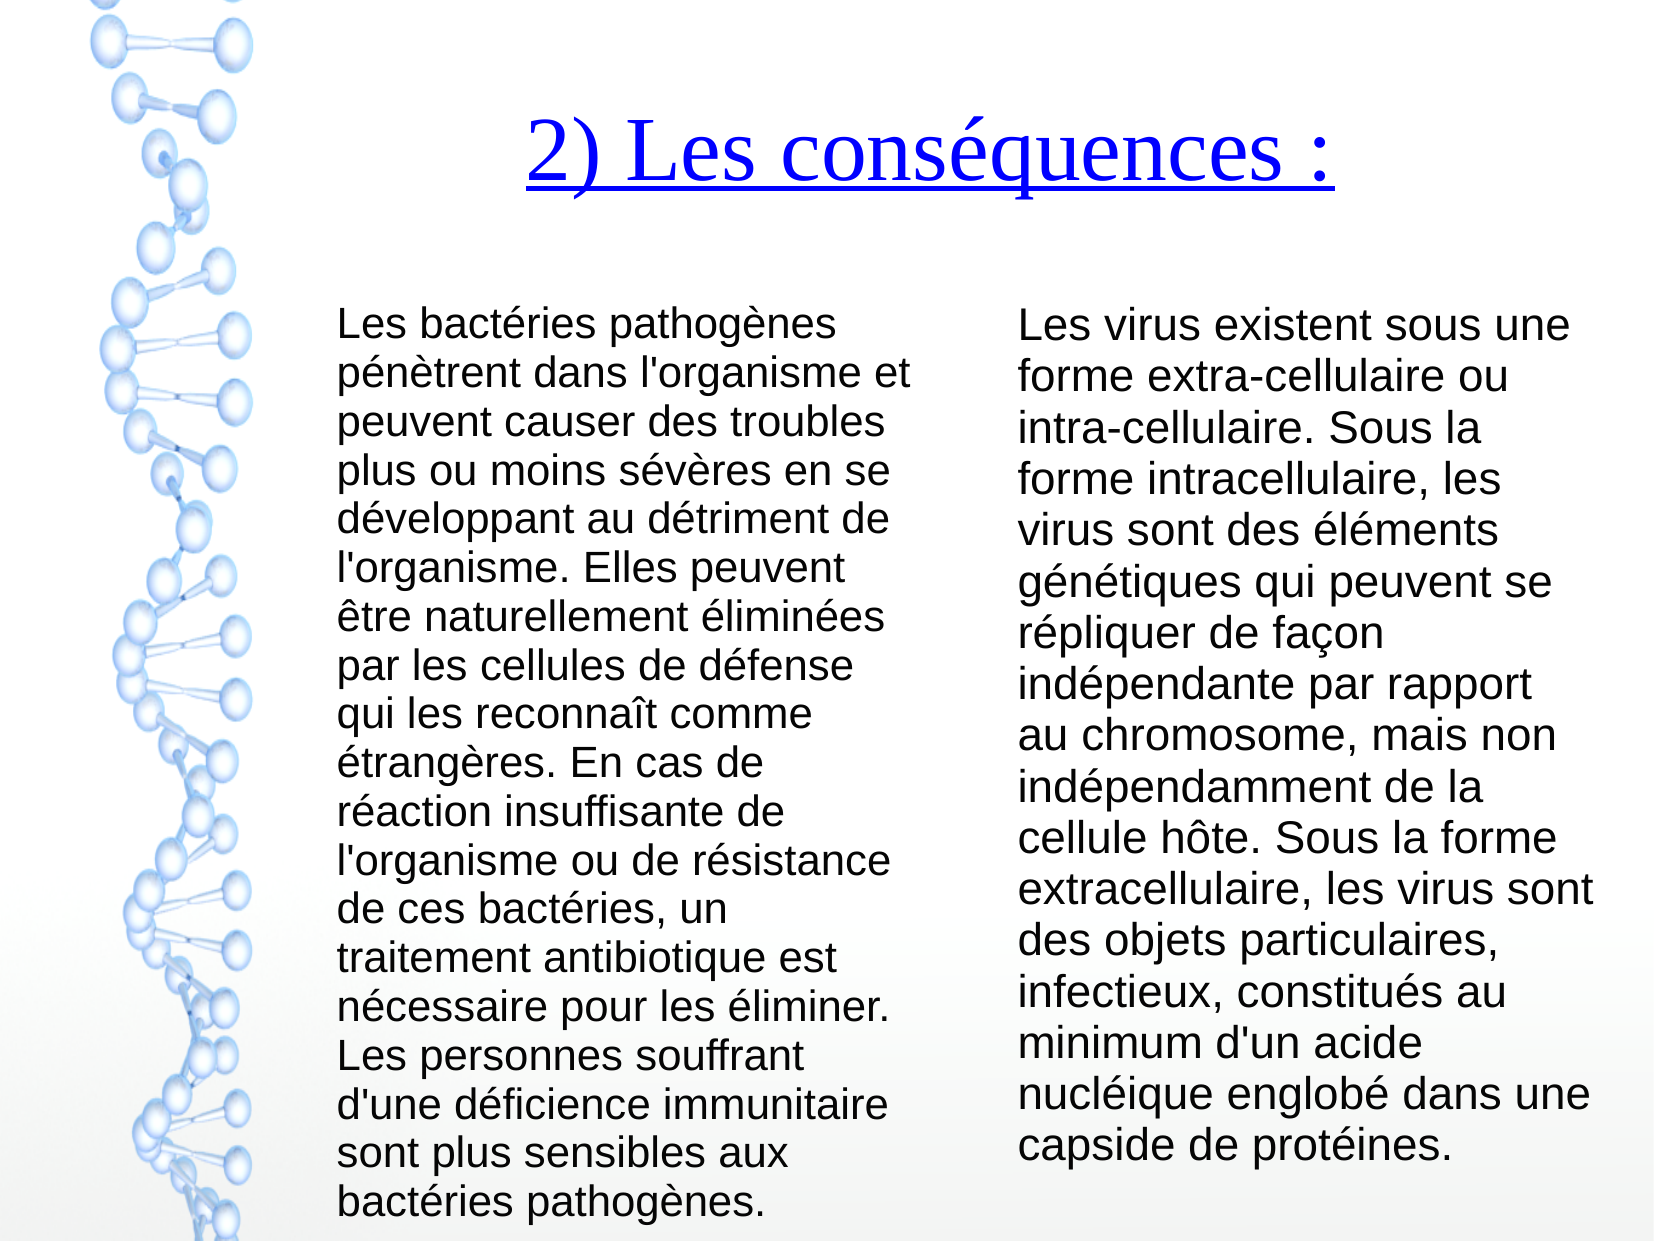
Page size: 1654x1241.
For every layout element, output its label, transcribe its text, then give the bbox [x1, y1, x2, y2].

title 2) Les conséquences : [265, 47, 1595, 252]
list Les bactéries pathogènes pénètrent dans l'organisme et peuvent causer des troubles plus ou moins sévères en se développant au détriment de l'organisme. Elles peuvent être naturellement éliminées par les cellules de défense qui les reconnaît comme étrangères. En cas de réaction insuffisante de l'organisme ou de résistance de ces bactéries, un traitement antibiotique est nécessaire pour les éliminer. Les personnes souffrant d'une déficience immunitaire sont plus sensibles aux bactéries pathogènes. [265, 299, 915, 1019]
picture [0, 0, 1654, 1241]
list Les virus existent sous une forme extra-cellulaire ou intra-cellulaire. Sous la forme intracellulaire, les virus sont des éléments génétiques qui peuvent se répliquer de façon indépendante par rapport au chromosome, mais non indépendamment de la cellule hôte. Sous la forme extracellulaire, les virus sont des objets particulaires, infectieux, constitués au minimum d'un acide nucléique englobé dans une capside de protéines. [946, 299, 1595, 1019]
